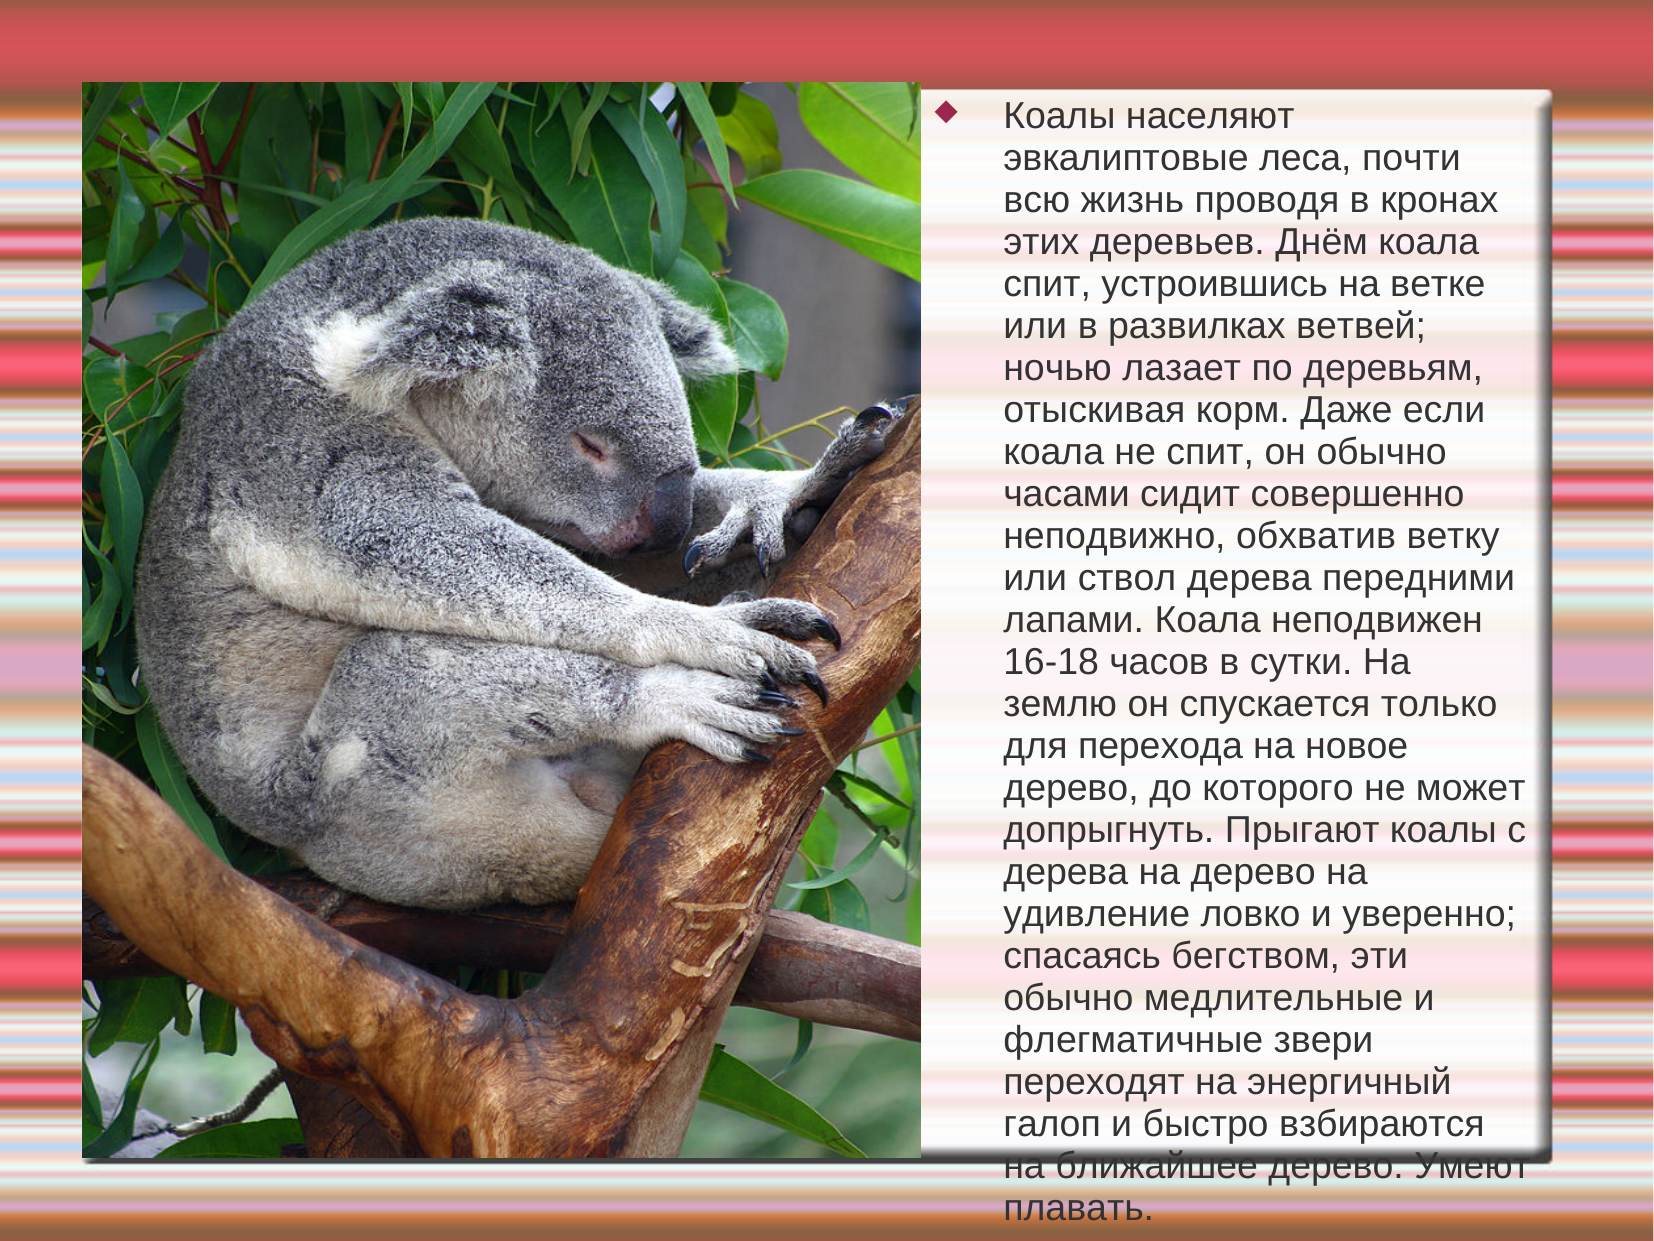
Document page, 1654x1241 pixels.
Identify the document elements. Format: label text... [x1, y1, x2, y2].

picture [0, 0, 1654, 1241]
list Коалы населяют эвкалиптовые леса, почти всю жизнь проводя в кронах этих деревьев. Днём коала спит, устроившись на ветке или в развилках ветвей; ночью лазает по деревьям, отыскивая корм. Даже если коала не спит, он обычно часами сидит совершенно неподвижно, обхватив ветку или ствол дерева передними лапами. Коала неподвижен 16-18 часов в сутки. На землю он спускается только для перехода на новое дерево, до которого не может допрыгнуть. Прыгают коалы с дерева на дерево на удивление ловко и уверенно; спасаясь бегством, эти обычно медлительные и флегматичные звери переходят на энергичный галоп и быстро взбираются на ближайшее дерево. Умеют плавать. [921, 94, 1536, 1158]
